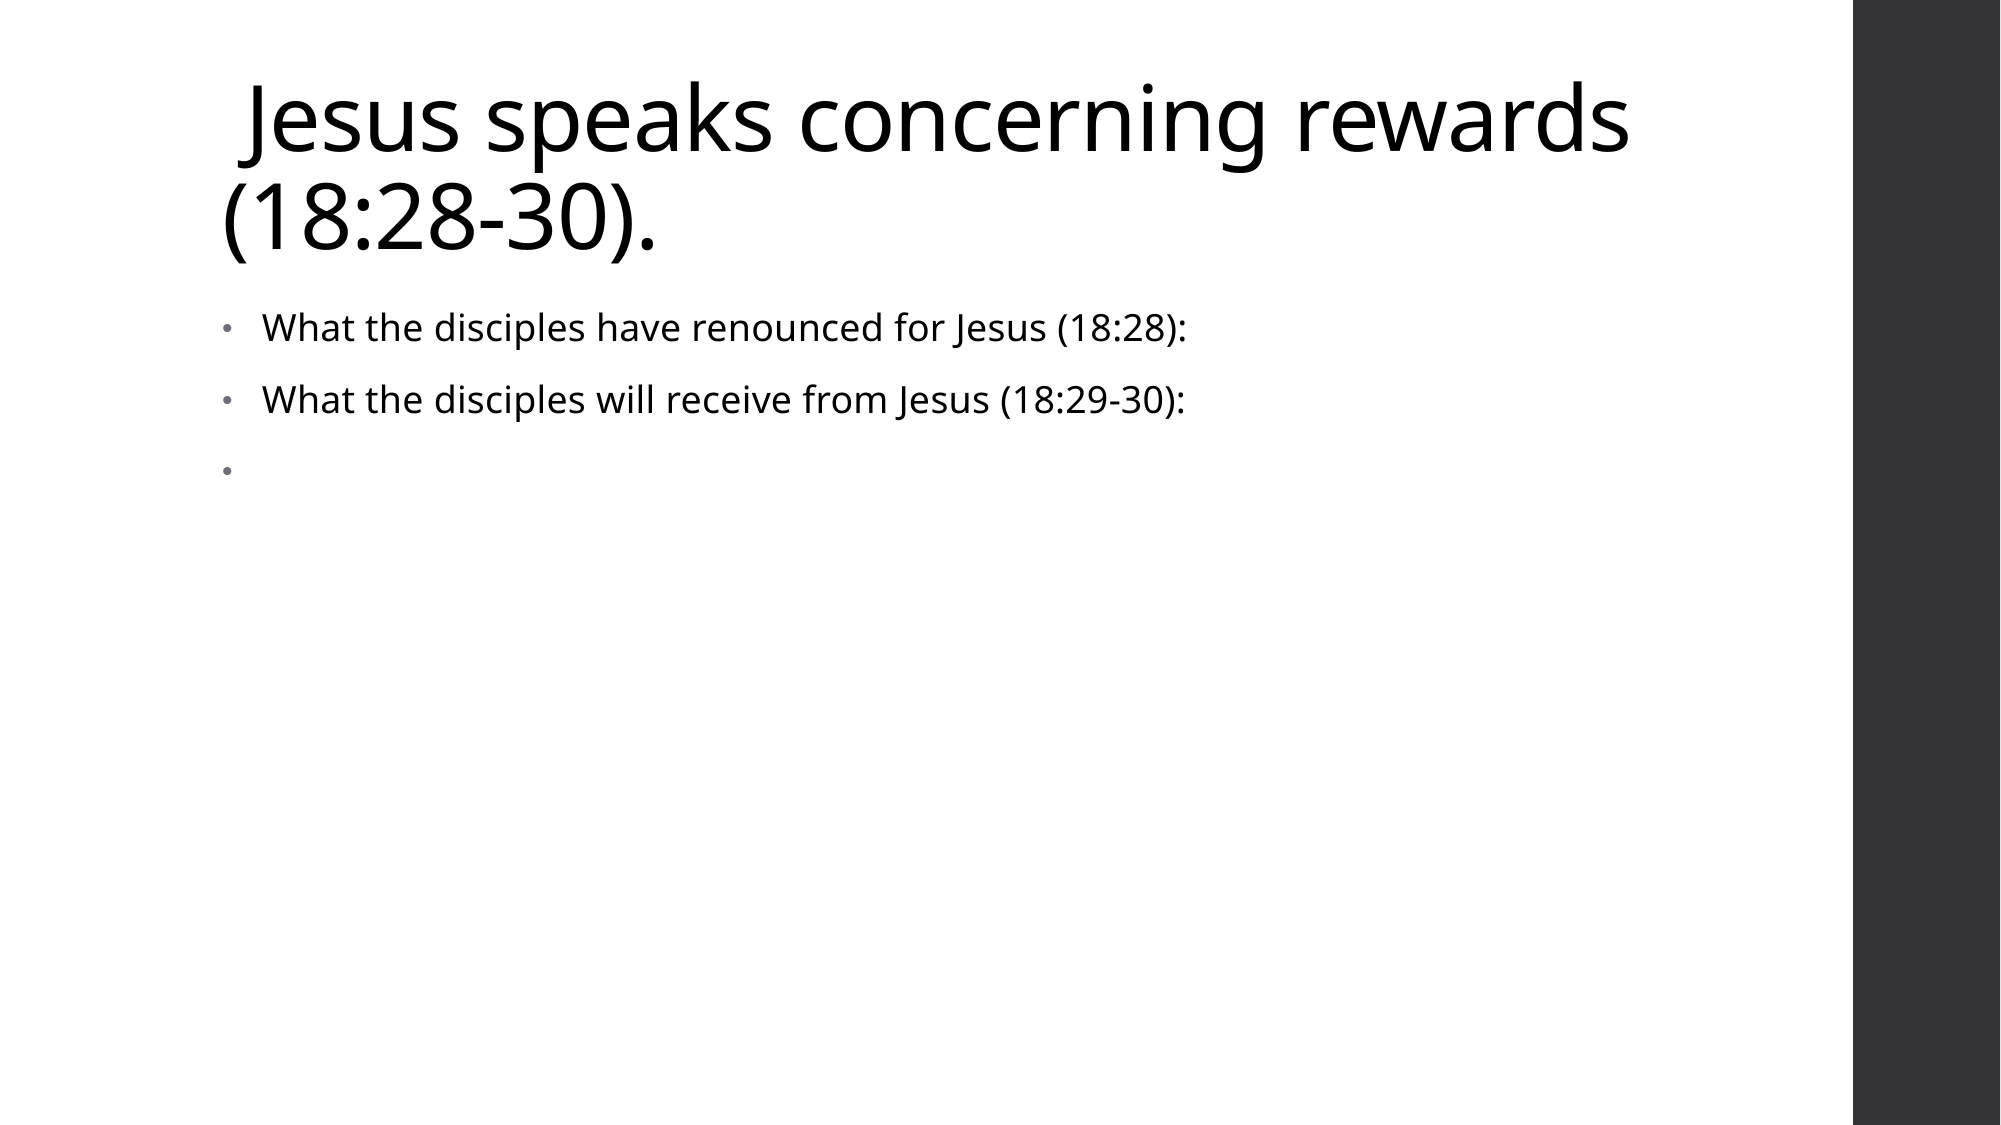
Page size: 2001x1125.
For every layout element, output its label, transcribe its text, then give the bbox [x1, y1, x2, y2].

list What the disciples have renounced for Jesus (18:28): What the disciples will receive from Jesus (18:29-30): [206, 299, 1617, 1014]
title Jesus speaks concerning rewards (18:28-30). [206, 60, 1797, 278]
